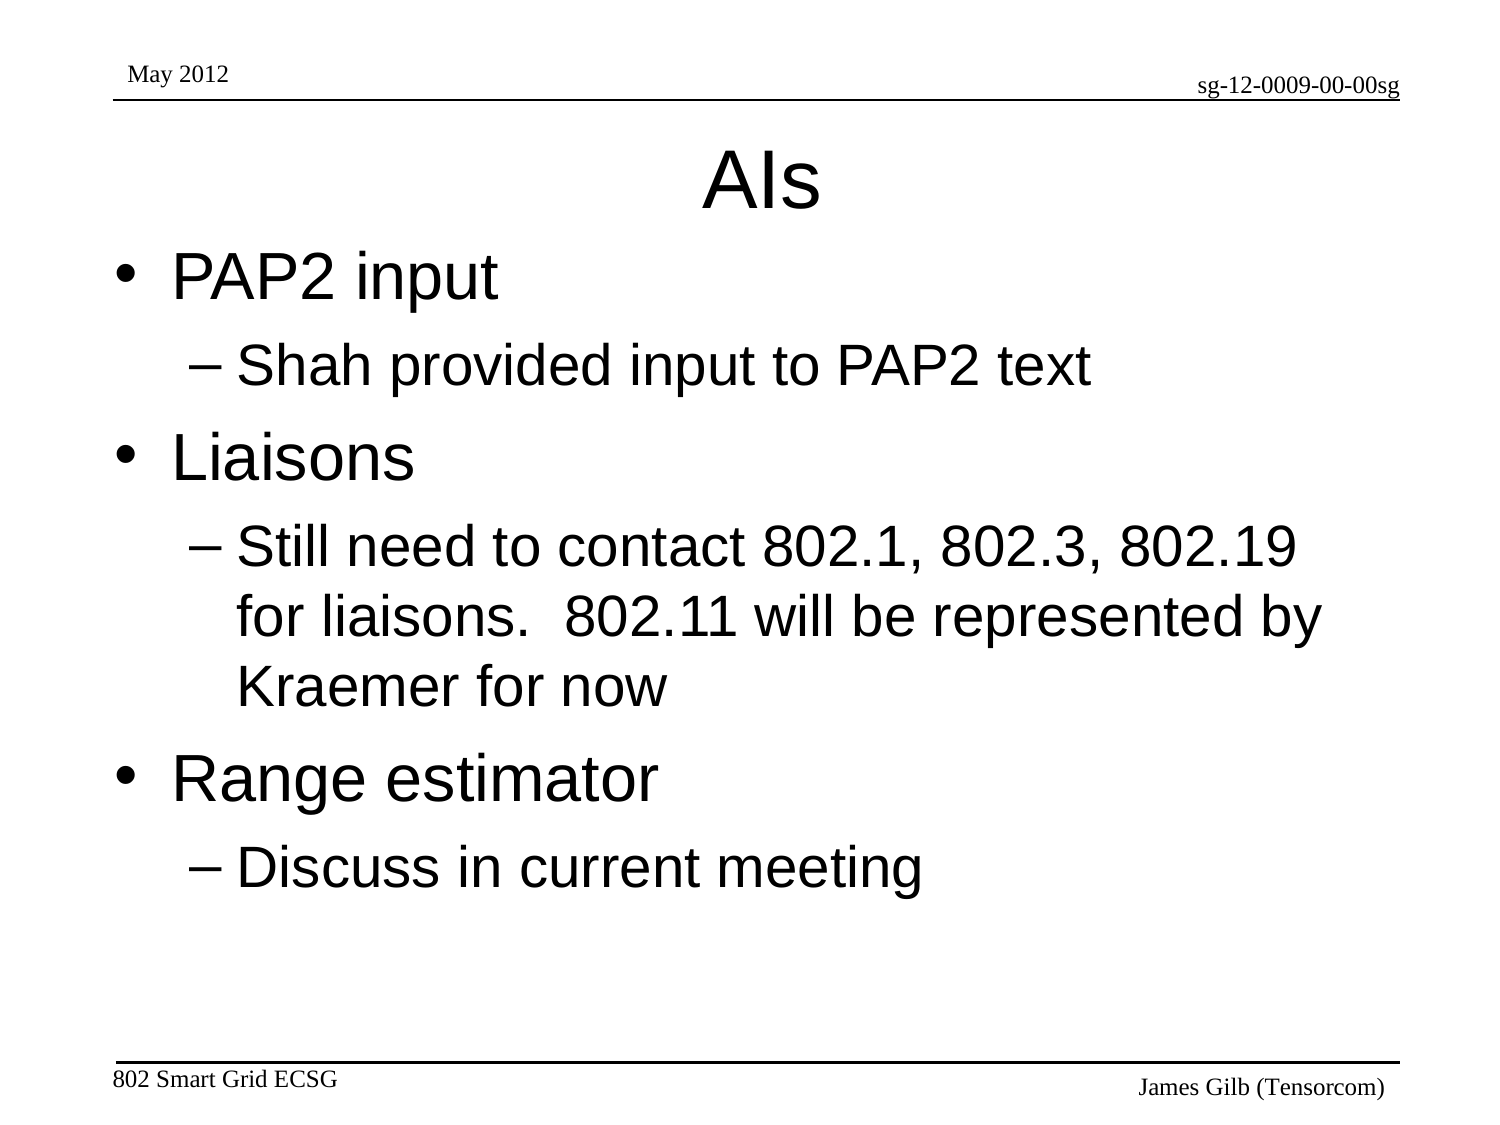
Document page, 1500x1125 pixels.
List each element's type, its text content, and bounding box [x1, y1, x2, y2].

title AIs [125, 112, 1401, 238]
list PAP2 input Shah provided input to PAP2 text Liaisons Still need to contact 802.1, 802.3, 802.19 for liaisons. 802.11 will be represented by Kraemer for now Range estimator Discuss in current meeting [99, 224, 1375, 1013]
